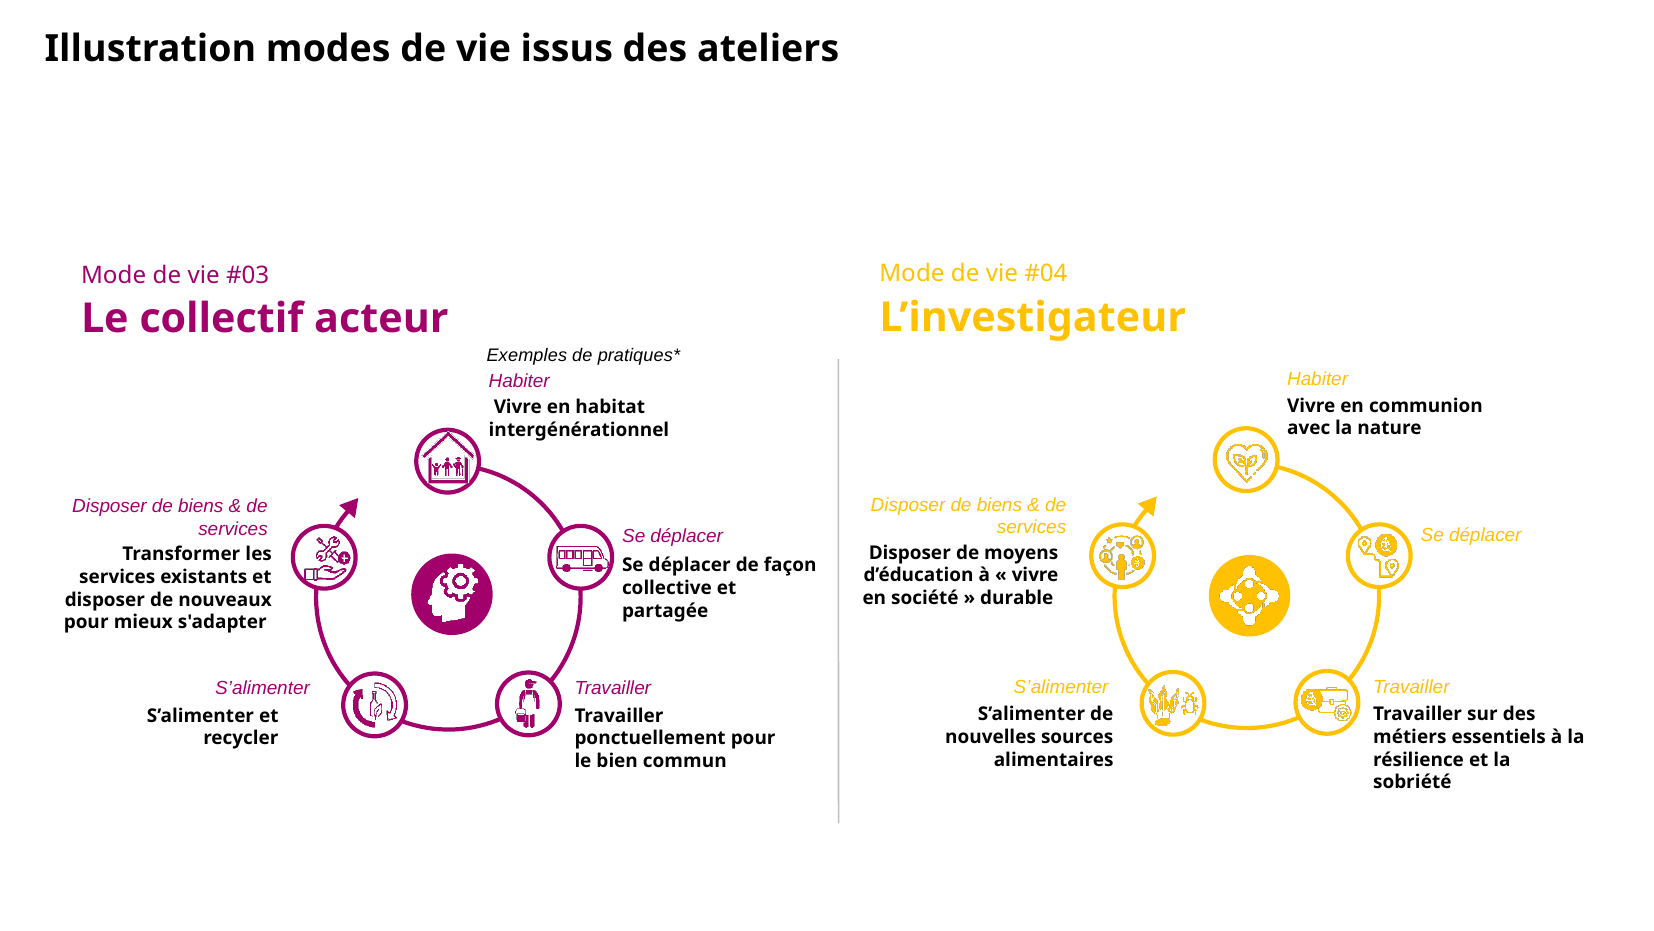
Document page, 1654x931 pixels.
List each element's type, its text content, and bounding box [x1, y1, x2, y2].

picture [1350, 532, 1406, 582]
picture [411, 425, 485, 488]
text_box [427, 624, 477, 633]
text_box Travailler [562, 670, 700, 705]
picture [1211, 565, 1287, 626]
text_box Travailler sur des métiers essentiels à la résilience et la sobriété [1361, 696, 1603, 799]
picture [1296, 685, 1357, 723]
text_box [313, 460, 464, 519]
text_box Vivre en communion avec la nature [1275, 387, 1503, 445]
text_box [1299, 670, 1354, 687]
picture [344, 680, 405, 730]
text_box [1192, 717, 1202, 729]
text_box [1225, 626, 1274, 635]
text_box S’alimenter de nouvelles sources alimentaires [933, 696, 1139, 802]
text_box [1104, 581, 1142, 588]
text_box [355, 730, 394, 737]
text_box S’alimenter et recycler [135, 697, 341, 755]
text_box Travailler [1361, 668, 1499, 703]
text_box [1296, 711, 1351, 734]
text_box [509, 729, 548, 736]
text_box [1362, 582, 1397, 588]
text_box [554, 574, 608, 589]
text_box [1226, 428, 1266, 435]
picture [294, 526, 358, 582]
text_box [509, 672, 548, 679]
text_box Transformer les services existants et disposer de nouveaux pour mieux s'adapter [52, 536, 293, 665]
text_box [430, 555, 474, 562]
text_box Illustration modes de vie issus des ateliers [29, 16, 857, 78]
text_box Mode de vie #04 L’investigateur [867, 251, 1416, 345]
picture [1135, 682, 1205, 731]
text_box Se déplacer [1408, 516, 1546, 551]
text_box Exemples de pratiques* [475, 338, 717, 372]
text_box [1226, 557, 1273, 565]
text_box Disposer de biens & de services [858, 486, 1091, 544]
text_box S’alimenter [203, 670, 341, 705]
picture [1215, 435, 1278, 483]
text_box [567, 525, 595, 529]
text_box S’alimenter [1001, 668, 1139, 703]
text_box [1100, 524, 1146, 534]
picture [1092, 534, 1151, 581]
text_box Disposer de biens & de services [60, 488, 293, 545]
text_box Vivre en habitat intergénérationnel [476, 389, 705, 446]
text_box Habiter [1275, 361, 1413, 396]
picture [497, 679, 557, 729]
text_box [1112, 455, 1268, 517]
text_box Habiter [476, 362, 614, 397]
picture [545, 529, 619, 574]
text_box [1356, 524, 1400, 534]
text_box Disposer de moyens d’éducation à « vivre en société » durable [850, 534, 1091, 641]
text_box Mode de vie #03 Le collectif acteur [69, 253, 618, 347]
picture [414, 562, 491, 624]
text_box Se déplacer [610, 518, 748, 553]
text_box Se déplacer de façon collective et partagée [610, 547, 832, 627]
text_box [1158, 731, 1188, 735]
text_box [304, 582, 344, 589]
text_box [355, 673, 394, 680]
text_box Travailler ponctuellement pour le bien commun [562, 697, 804, 804]
text_box [1150, 671, 1202, 691]
text_box [1406, 539, 1411, 573]
